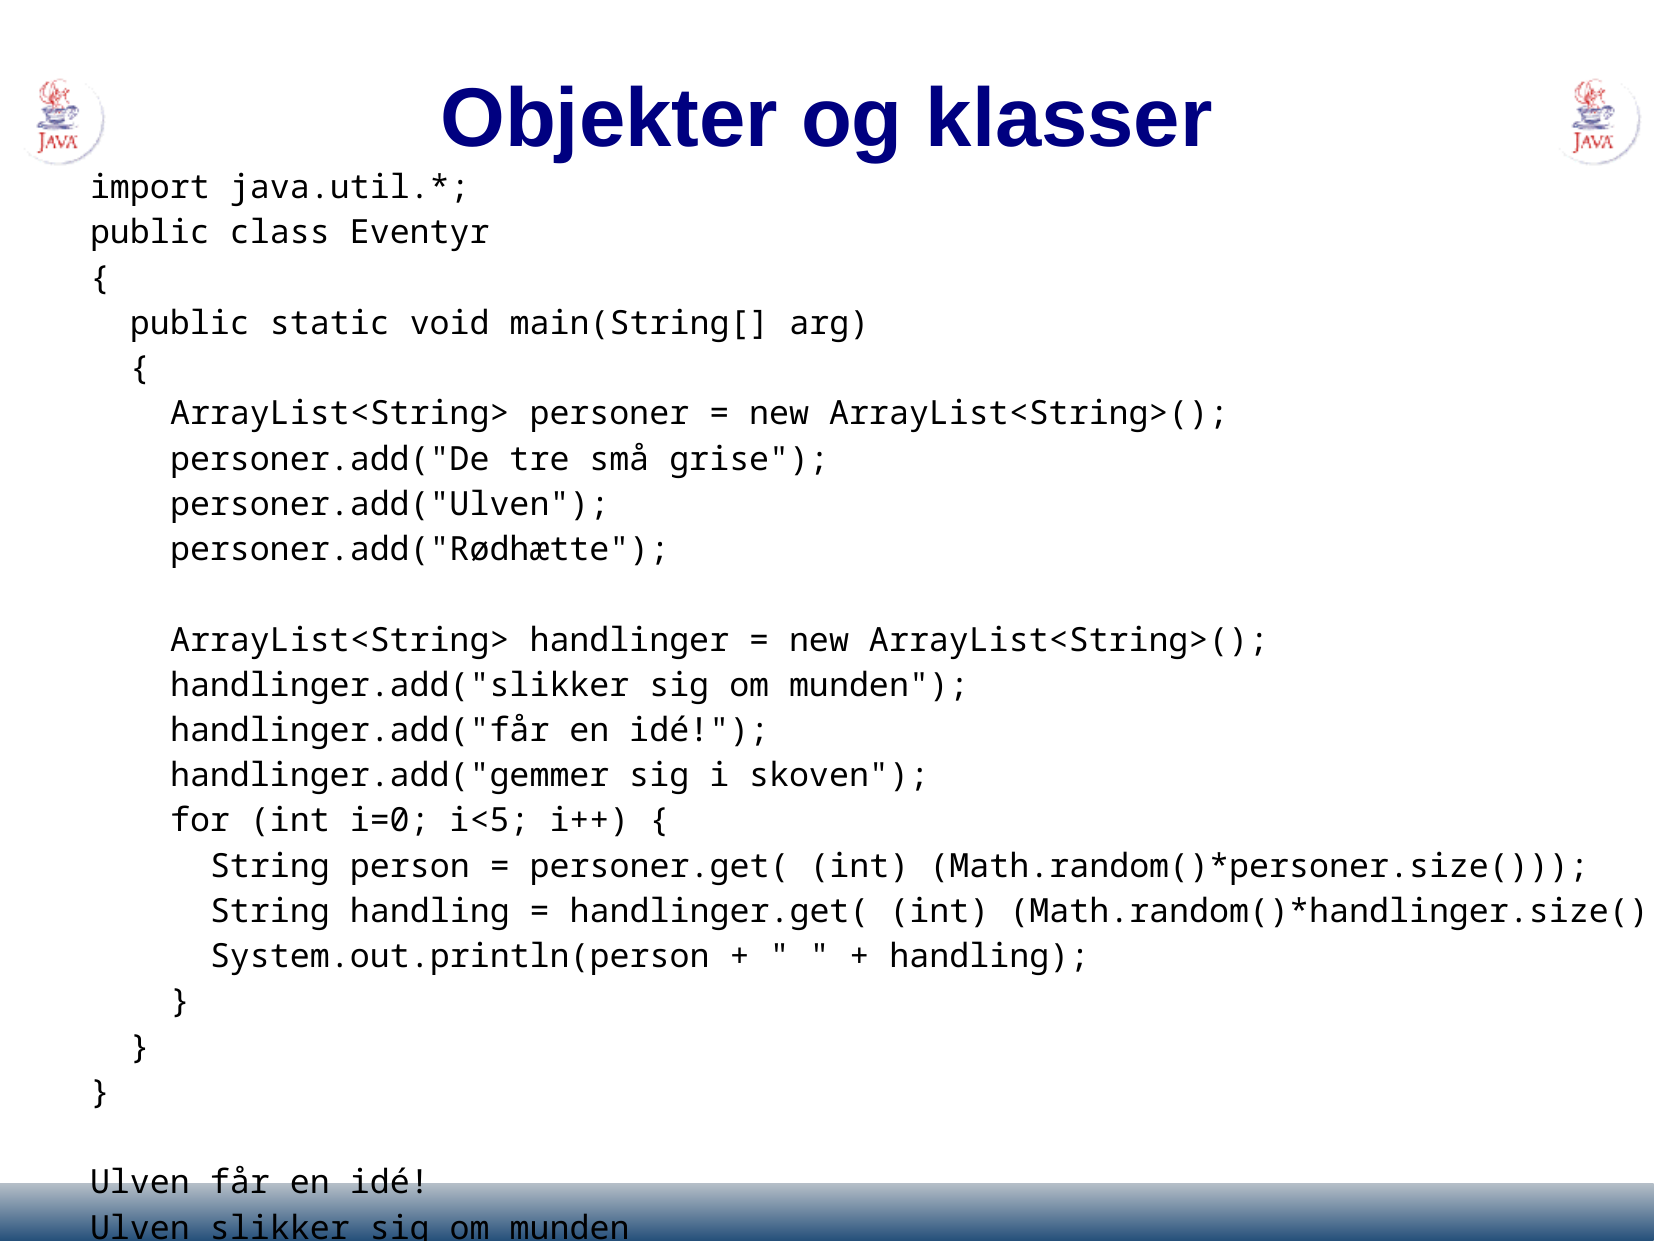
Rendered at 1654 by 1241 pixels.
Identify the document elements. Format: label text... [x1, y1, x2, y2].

picture [1549, 71, 1645, 163]
picture [10, 71, 105, 169]
title Objekter og klasser [105, 14, 1549, 163]
text_box import java.util.*; public class Eventyr { public static void main(String[] arg) { ArrayList<String> personer = new ArrayList<String>(); personer.add("De tre små grise"); personer.add("Ulven"); personer.add("Rødhætte"); ArrayList<String> handlinger = new ArrayList<String>(); handlinger.add("slikker sig om munden"); handlinger.add("får en idé!"); handlinger.add("gemmer sig i skoven"); for (int i=0; i<5; i++) { String person = personer.get( (int) (Math.random()*personer.size())); String handling = handlinger.get( (int) (Math.random()*handlinger.size())); System.out.println(person + " " + handling); } } } Ulven får en idé! Ulven slikker sig om munden Rødhætte gemmer sig i skoven De tre små grise slikker sig om munden Ulven gemmer sig i skoven [89, 163, 1654, 1203]
